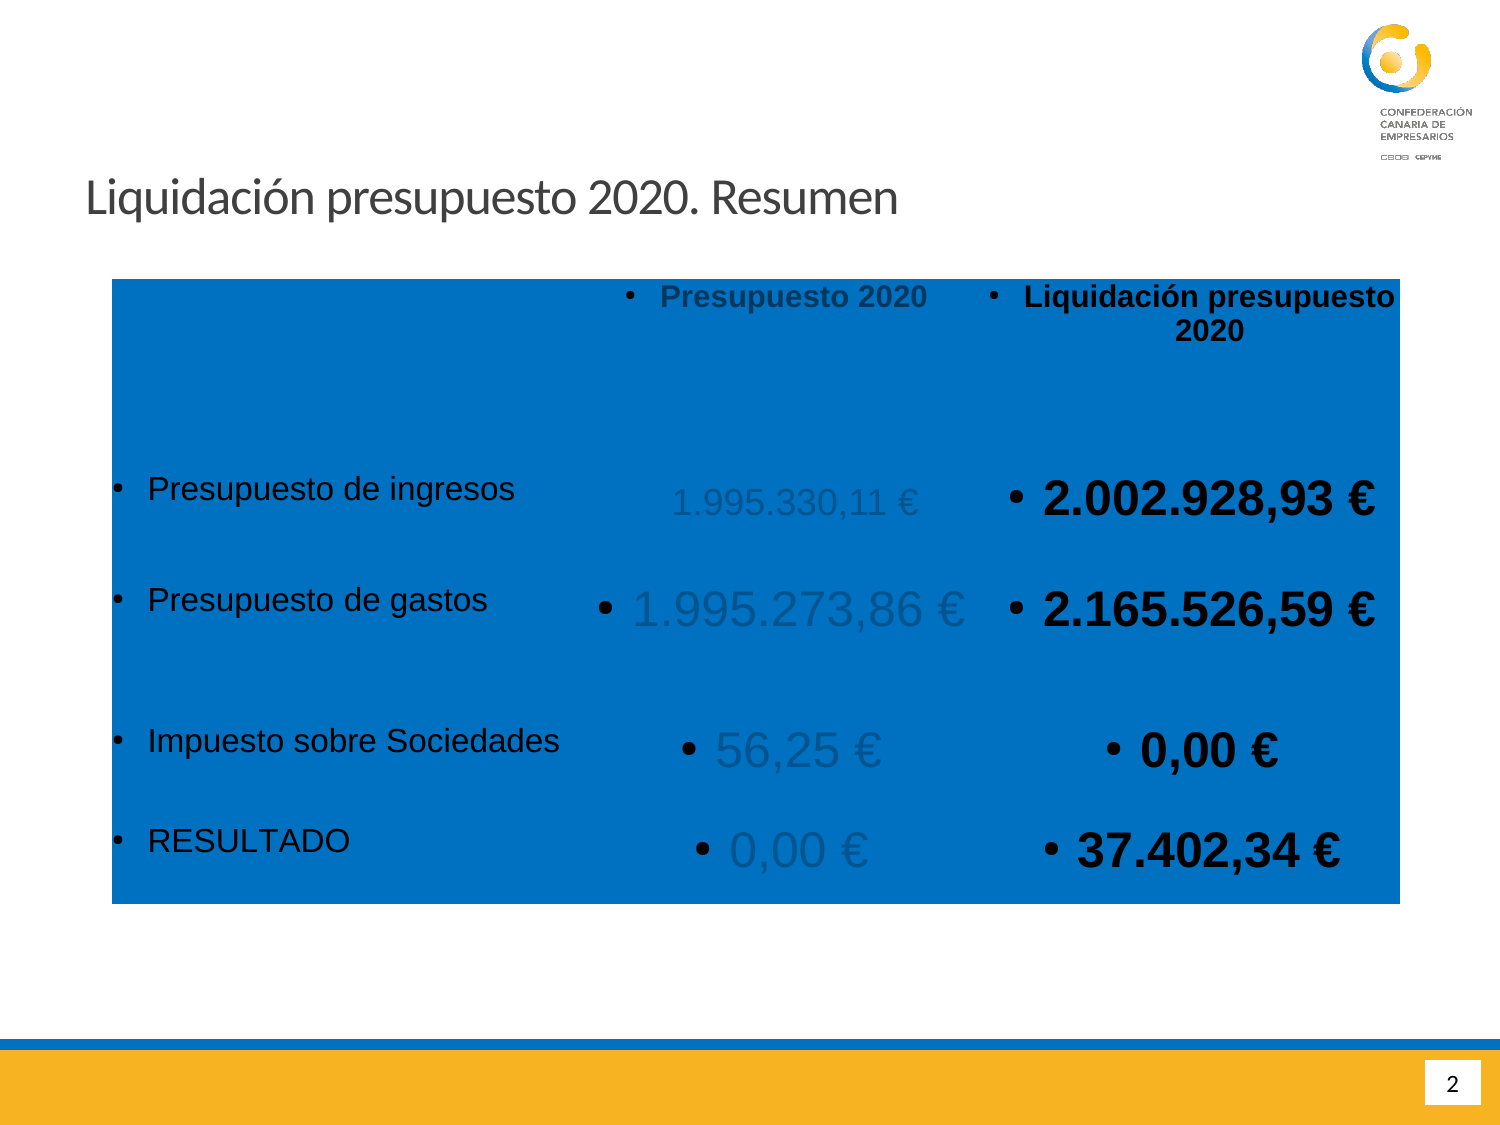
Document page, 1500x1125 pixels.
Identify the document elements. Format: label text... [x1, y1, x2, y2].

table_cell 56,25 € [578, 722, 985, 822]
table_header [112, 279, 578, 470]
table_cell Presupuesto de ingresos [112, 470, 578, 581]
table_header Liquidación presupuesto 2020 [985, 279, 1400, 470]
table_cell 37.402,34 € [985, 822, 1400, 904]
table_cell Impuesto sobre Sociedades [112, 722, 578, 822]
table_cell 0,00 € [578, 822, 985, 904]
table_cell RESULTADO [112, 822, 578, 904]
table_header Presupuesto 2020 [578, 279, 985, 470]
table_cell 0,00 € [985, 722, 1400, 822]
table_cell 1.995.330,11 € [578, 470, 985, 581]
table_cell [985, 666, 1400, 722]
table_cell 2.165.526,59 € [985, 581, 1400, 666]
title Liquidación presupuesto 2020. Resumen [70, 82, 1296, 233]
table_cell 2.002.928,93 € [985, 470, 1400, 581]
table_cell 1.995.273,86 € [578, 581, 985, 666]
table_cell [578, 666, 985, 722]
text_box 2 [1423, 1058, 1483, 1106]
table_cell [112, 666, 578, 722]
table_cell Presupuesto de gastos [112, 581, 578, 666]
